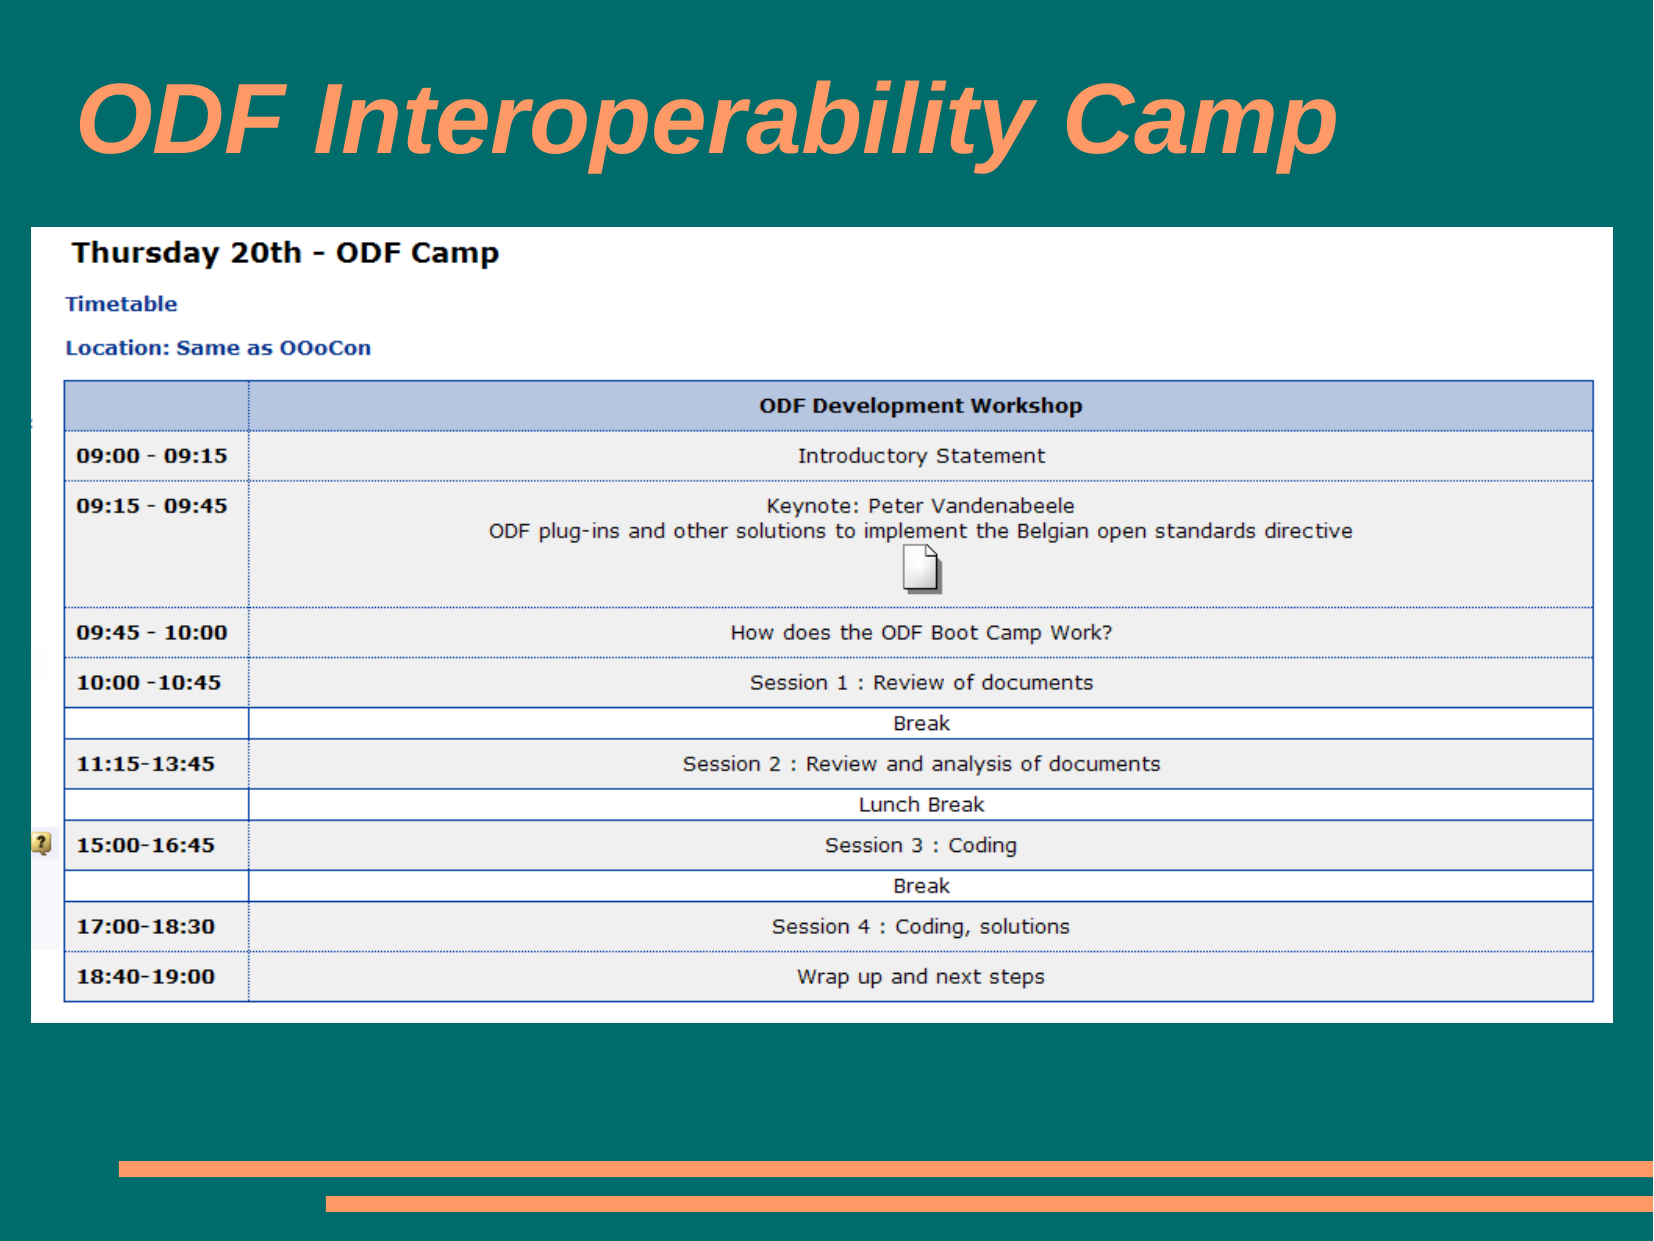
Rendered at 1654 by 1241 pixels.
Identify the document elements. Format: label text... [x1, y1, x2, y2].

picture [31, 227, 1613, 1023]
title ODF Interoperability Camp [75, 15, 1576, 223]
